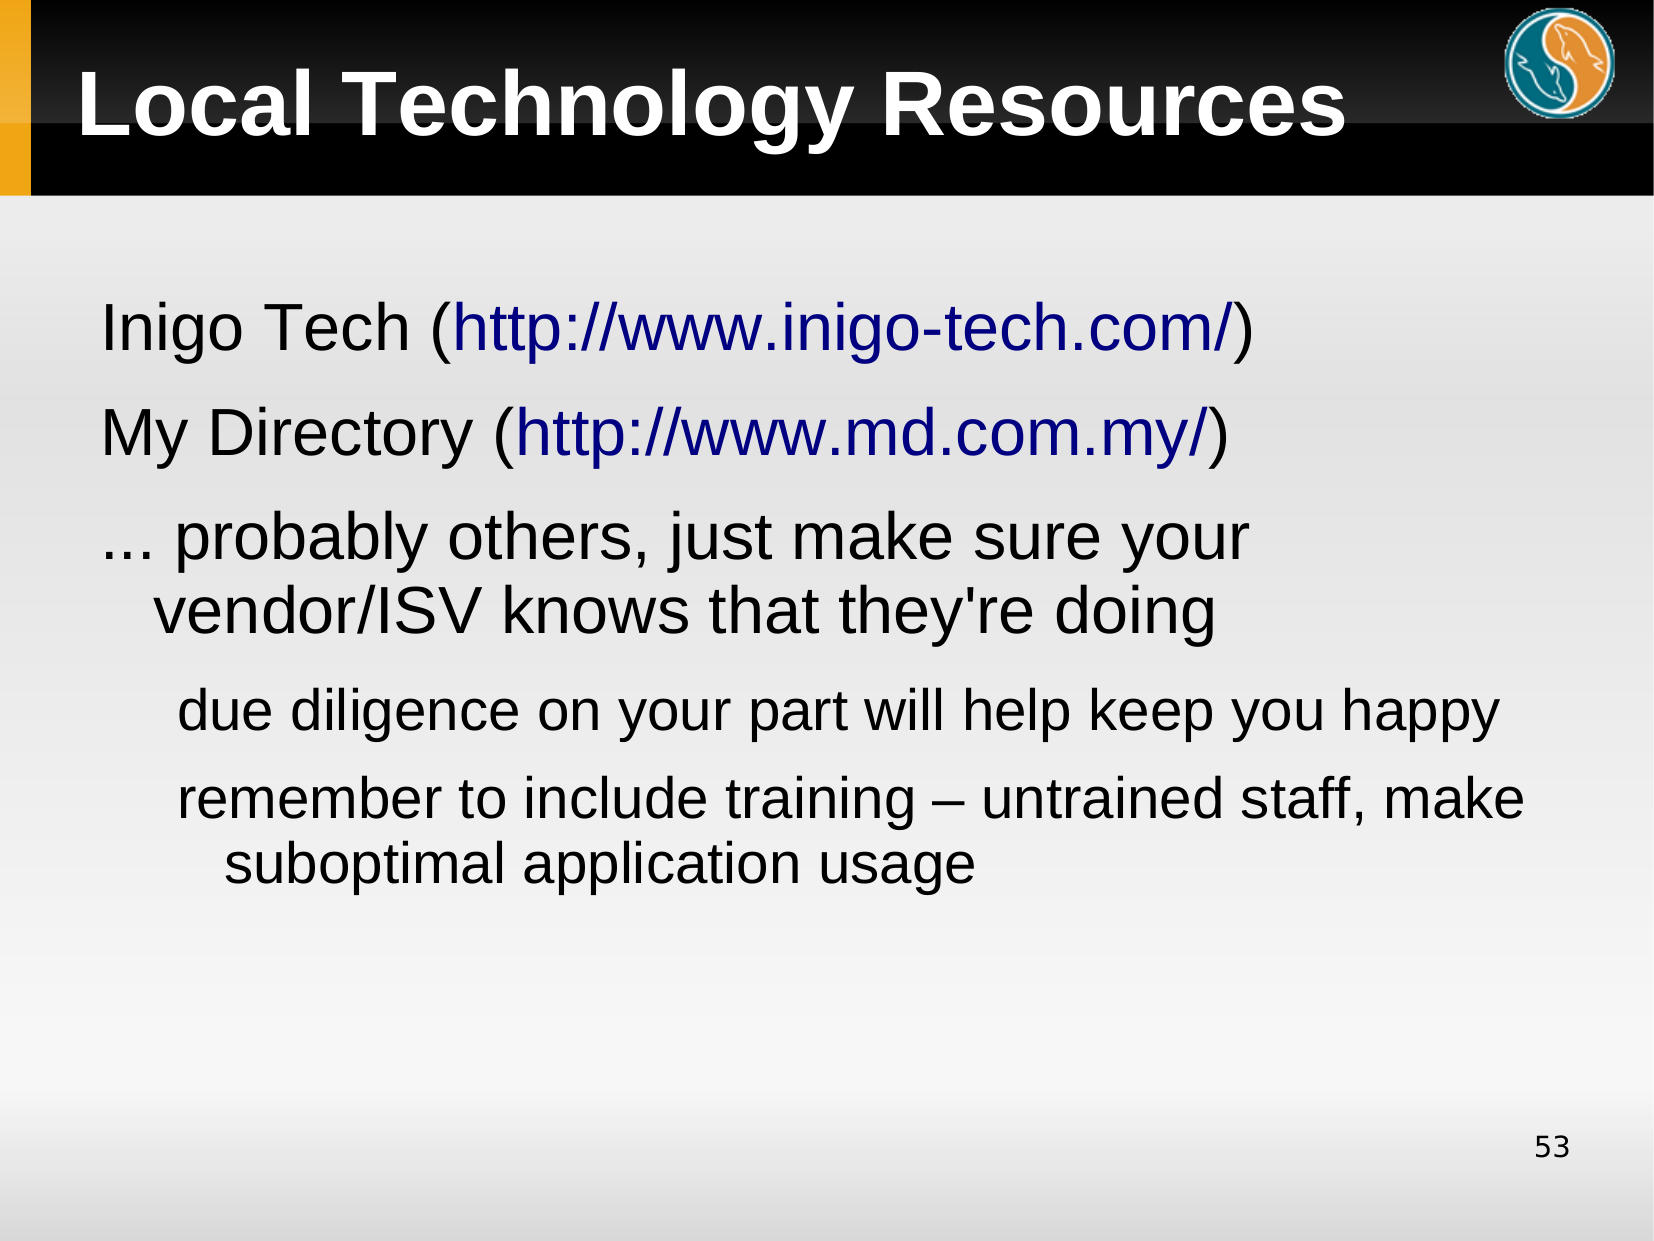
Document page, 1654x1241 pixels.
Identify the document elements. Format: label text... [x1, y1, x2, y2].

title Local Technology Resources [76, 7, 1565, 200]
picture [0, 0, 1654, 1241]
list Inigo Tech (http://www.inigo-tech.com/) My Directory (http://www.md.com.my/) ... probably others, just make sure your vendor/ISV knows that they're doing due diligence on your part will help keep you happy remember to include training – untrained staff, make suboptimal application usage [82, 290, 1571, 1094]
